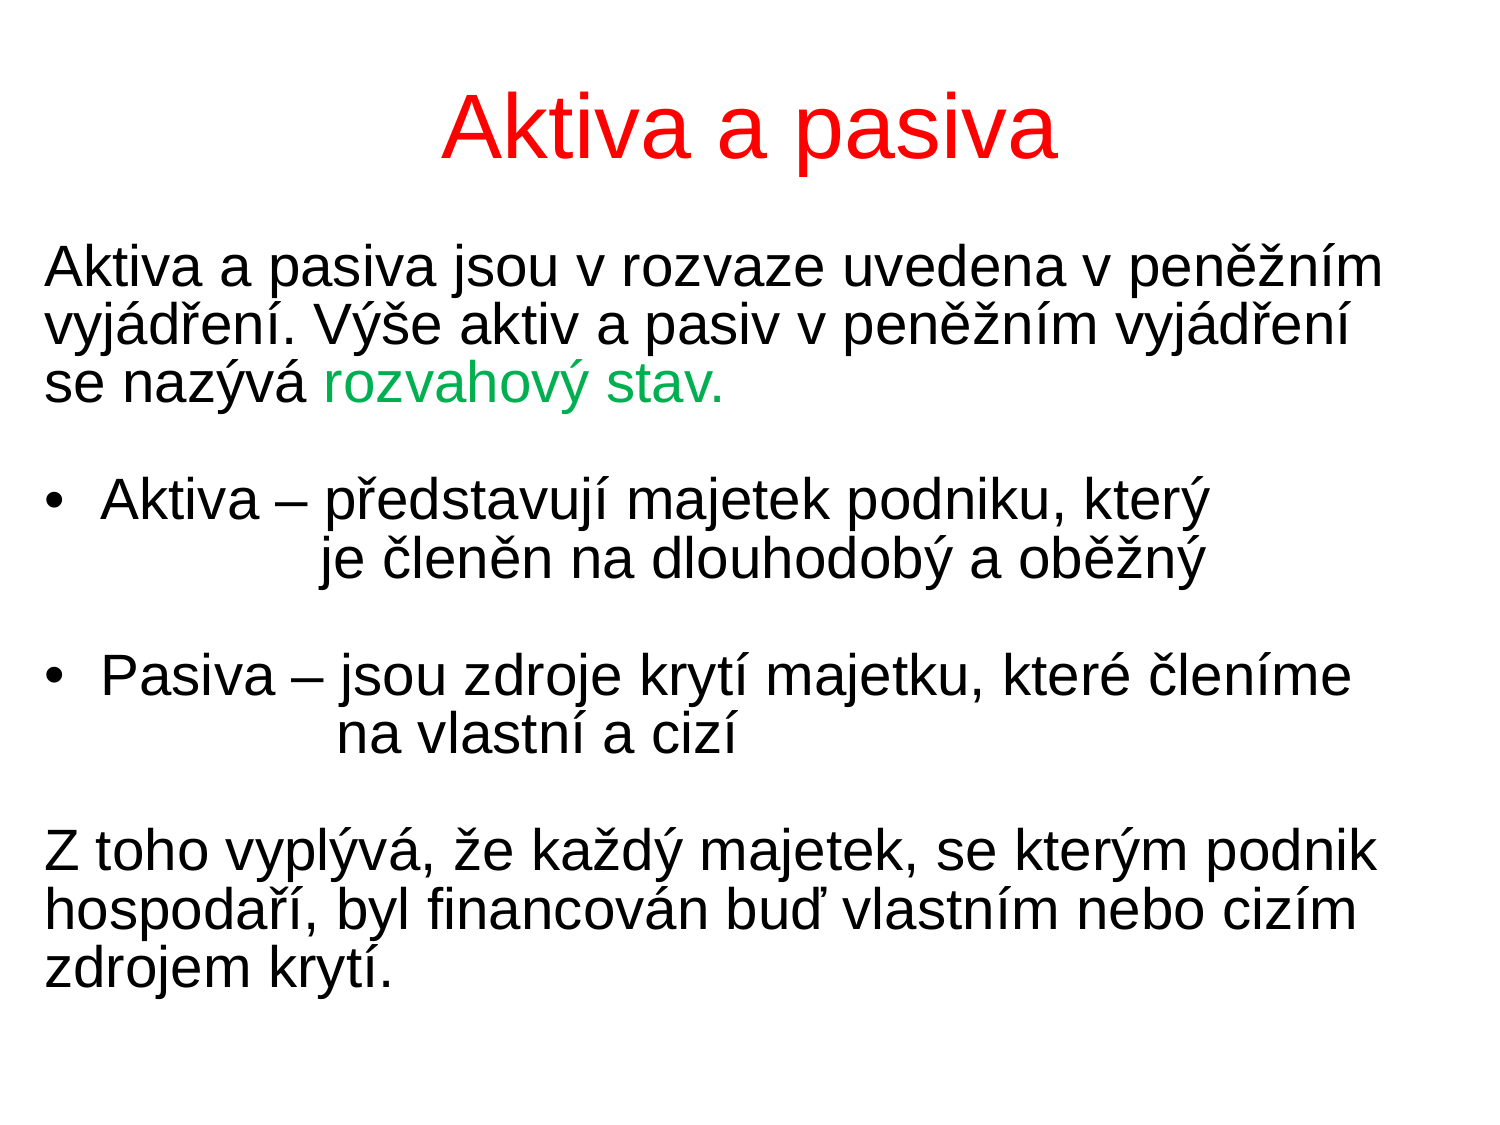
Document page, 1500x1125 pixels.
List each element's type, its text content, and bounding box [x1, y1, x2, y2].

list Aktiva a pasiva jsou v rozvaze uvedena v peněžním vyjádření. Výše aktiv a pasiv v peněžním vyjádření se nazývá rozvahový stav. Aktiva – představují majetek podniku, který je členěn na dlouhodobý a oběžný Pasiva – jsou zdroje krytí majetku, které členíme na vlastní a cizí Z toho vyplývá, že každý majetek, se kterým podnik hospodaří, byl financován buď vlastním nebo cizím zdrojem krytí. [29, 231, 1471, 1125]
title Aktiva a pasiva [76, 45, 1425, 209]
